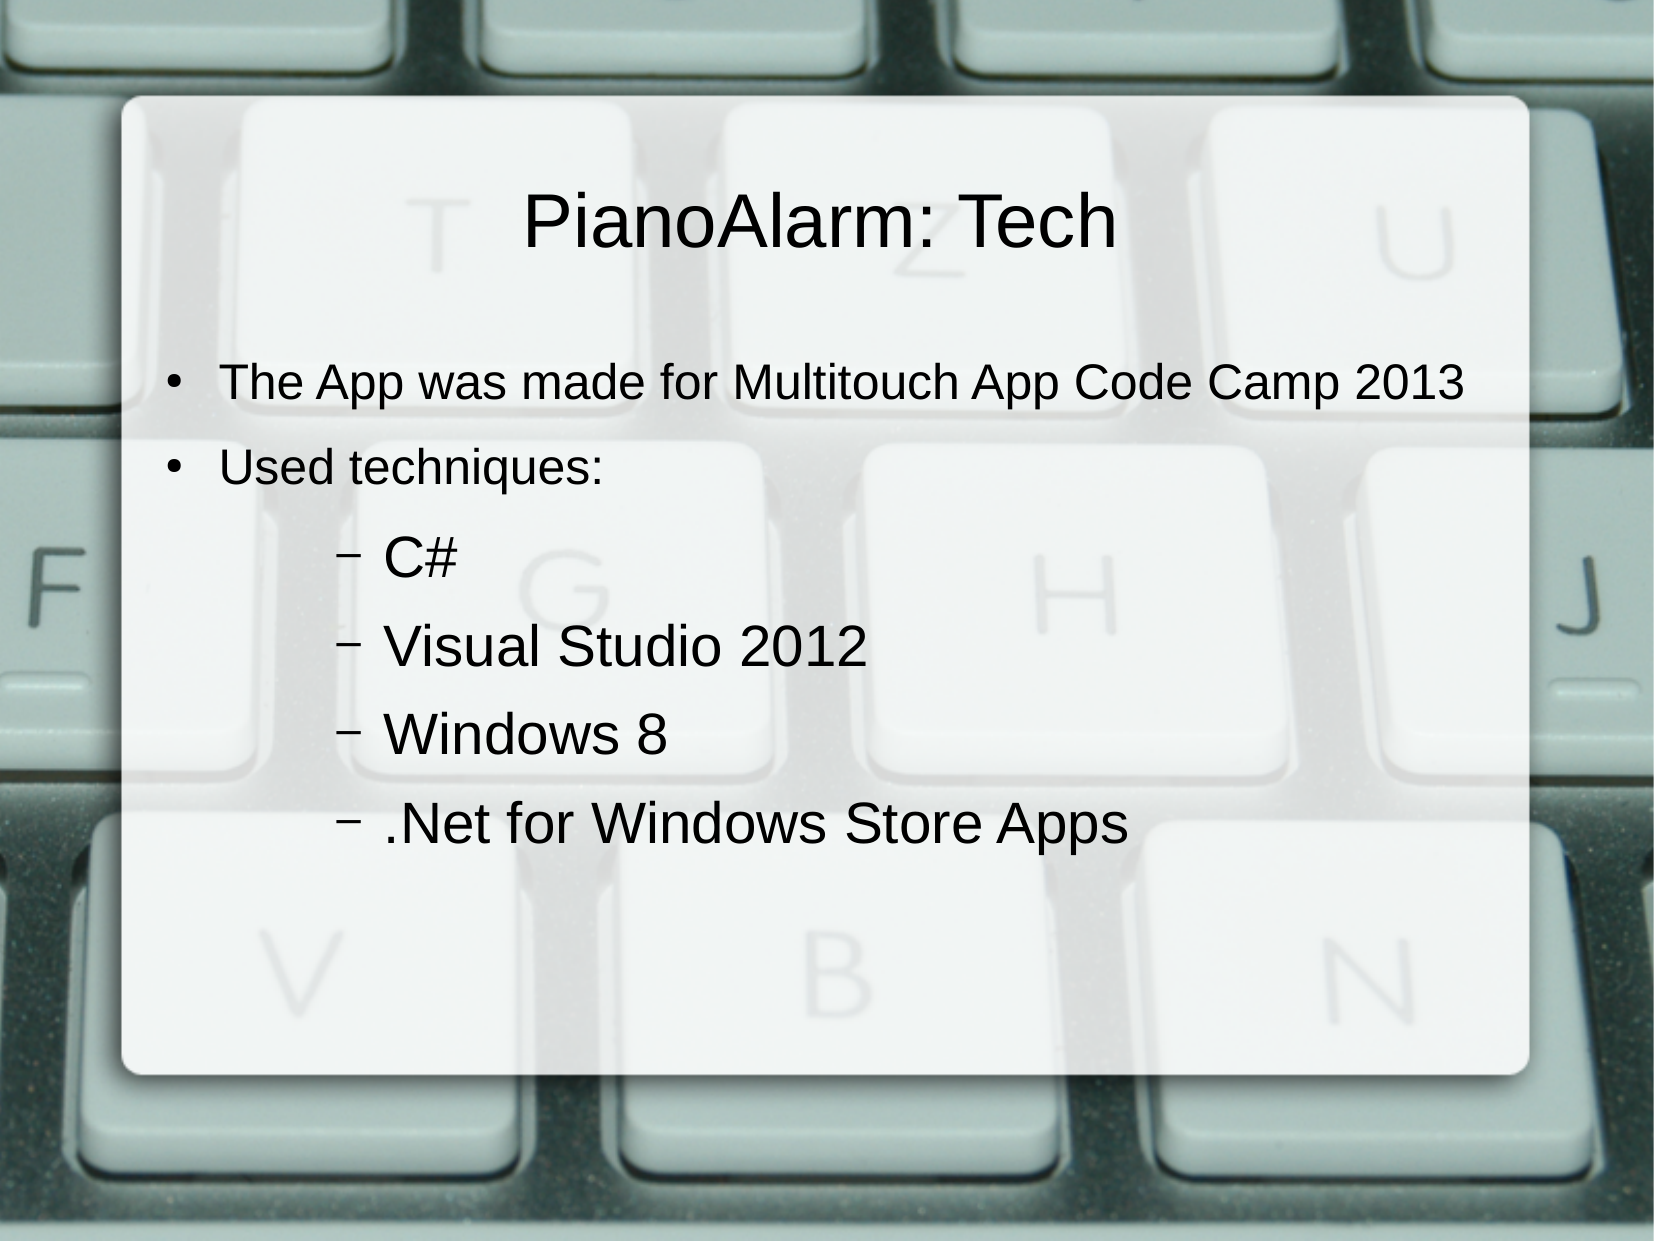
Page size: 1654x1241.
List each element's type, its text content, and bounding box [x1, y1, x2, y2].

list The App was made for Multitouch App Code Camp 2013 Used techniques: C# Visual Studio 2012 Windows 8 .Net for Windows Store Apps [147, 354, 1506, 1074]
picture [0, 0, 1654, 1241]
title PianoAlarm: Tech [135, 117, 1506, 325]
